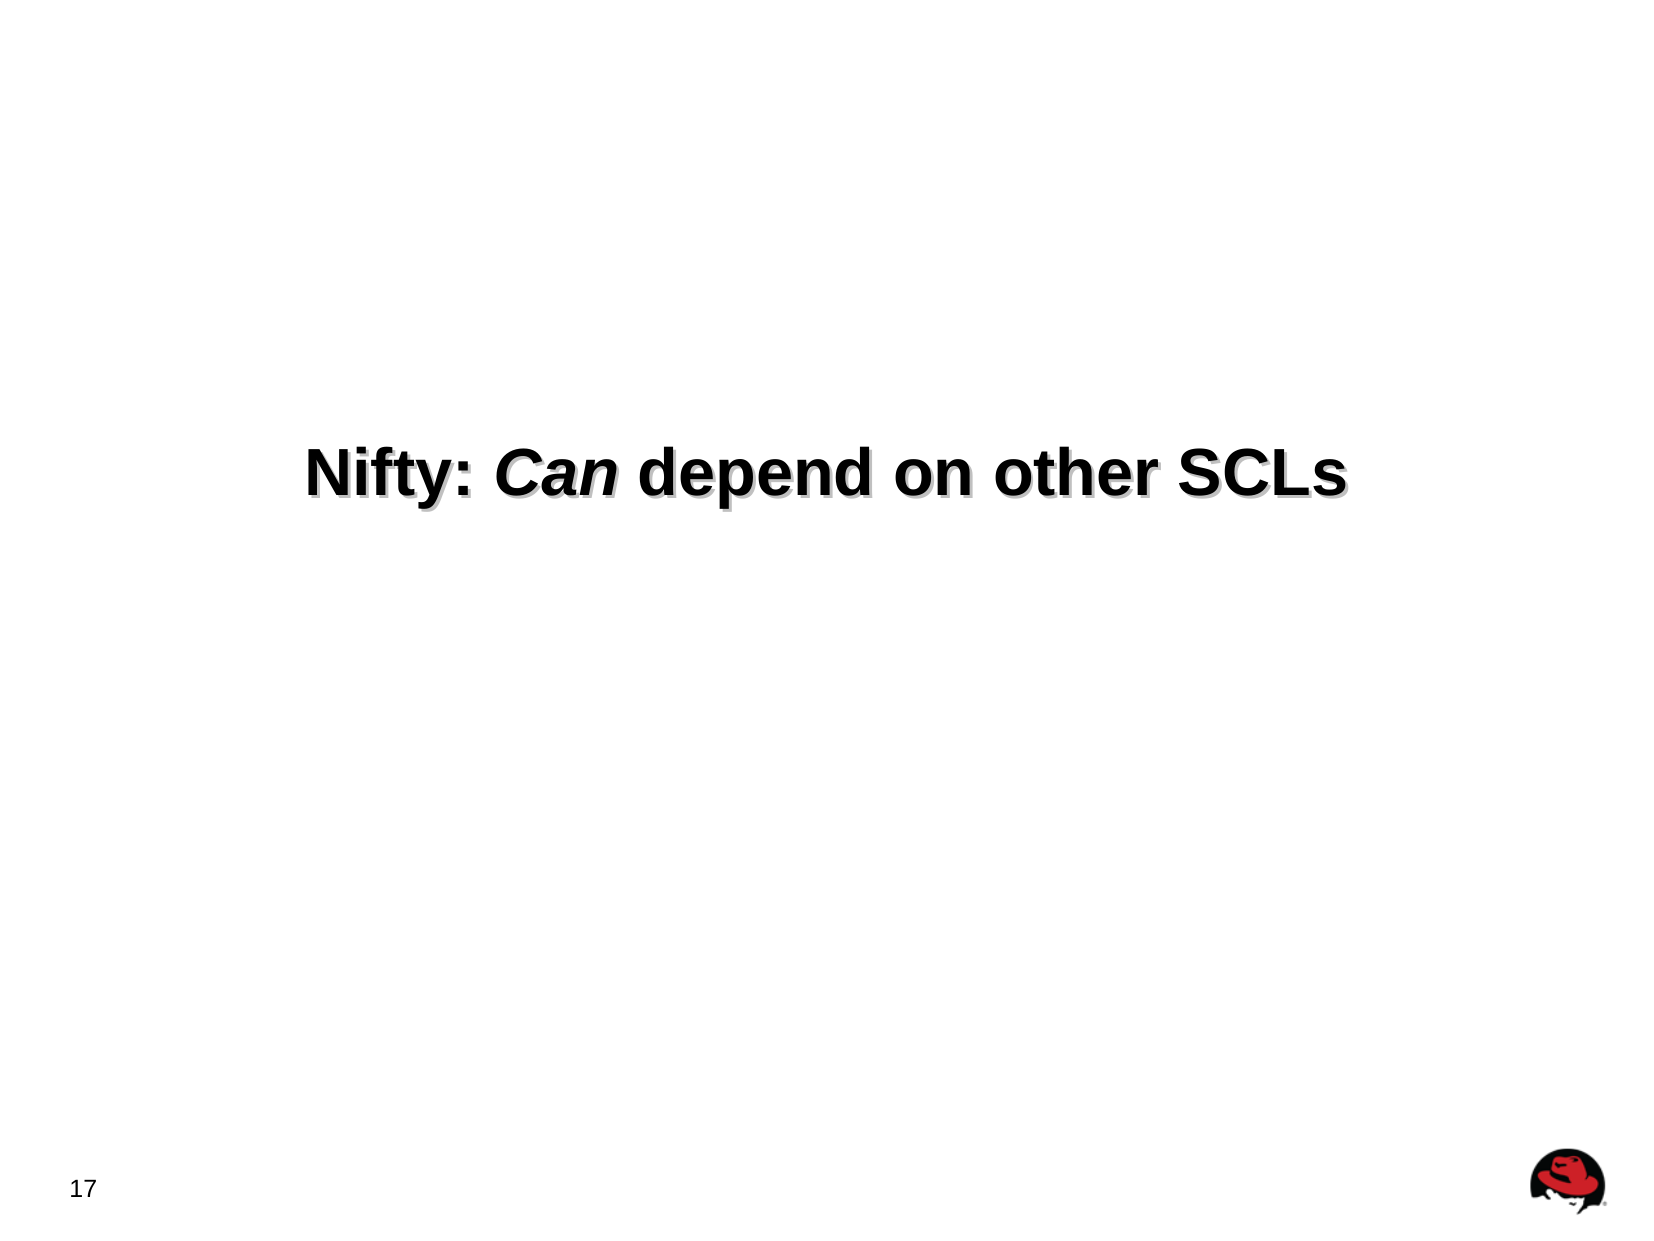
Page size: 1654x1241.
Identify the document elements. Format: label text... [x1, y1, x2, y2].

picture [1529, 1146, 1613, 1224]
subtitle Nifty: Can depend on other SCLs [82, 37, 1571, 1039]
